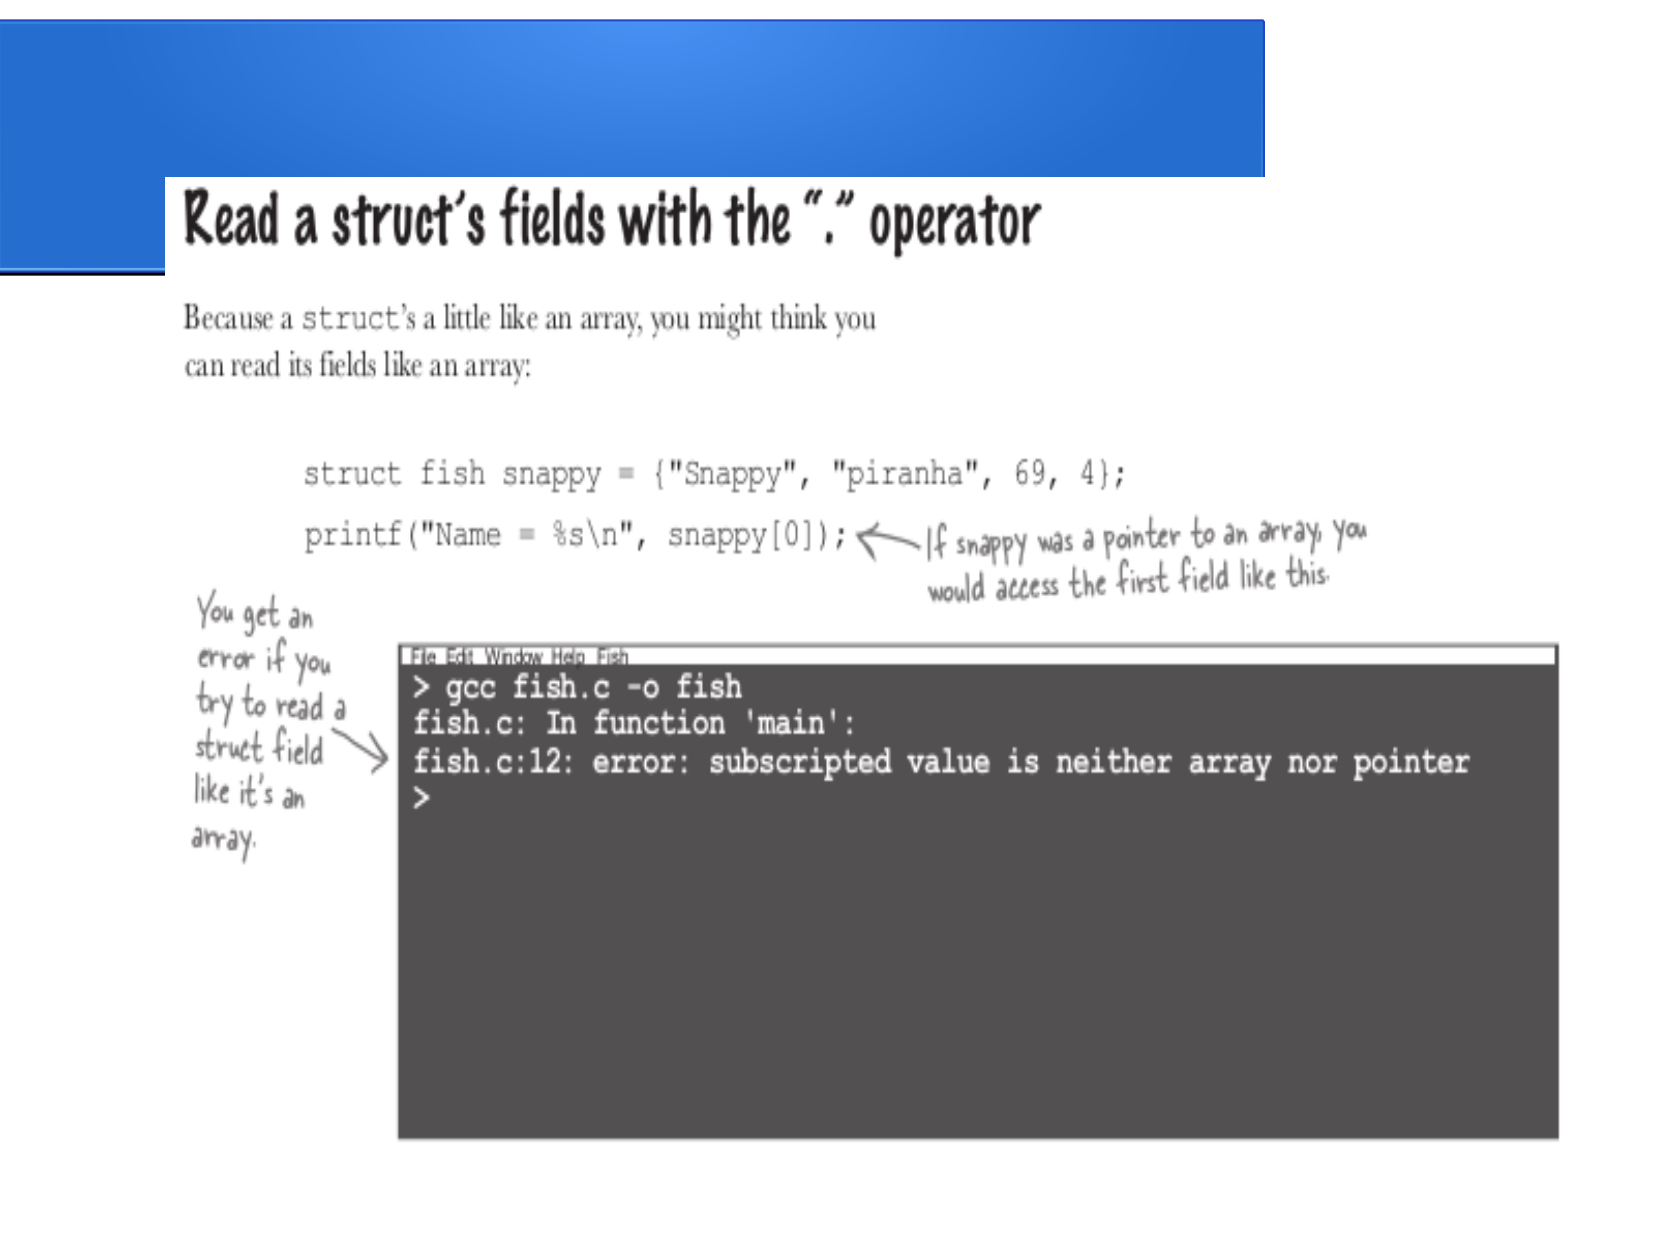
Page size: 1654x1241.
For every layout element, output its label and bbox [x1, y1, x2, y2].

picture [165, 177, 1607, 1170]
